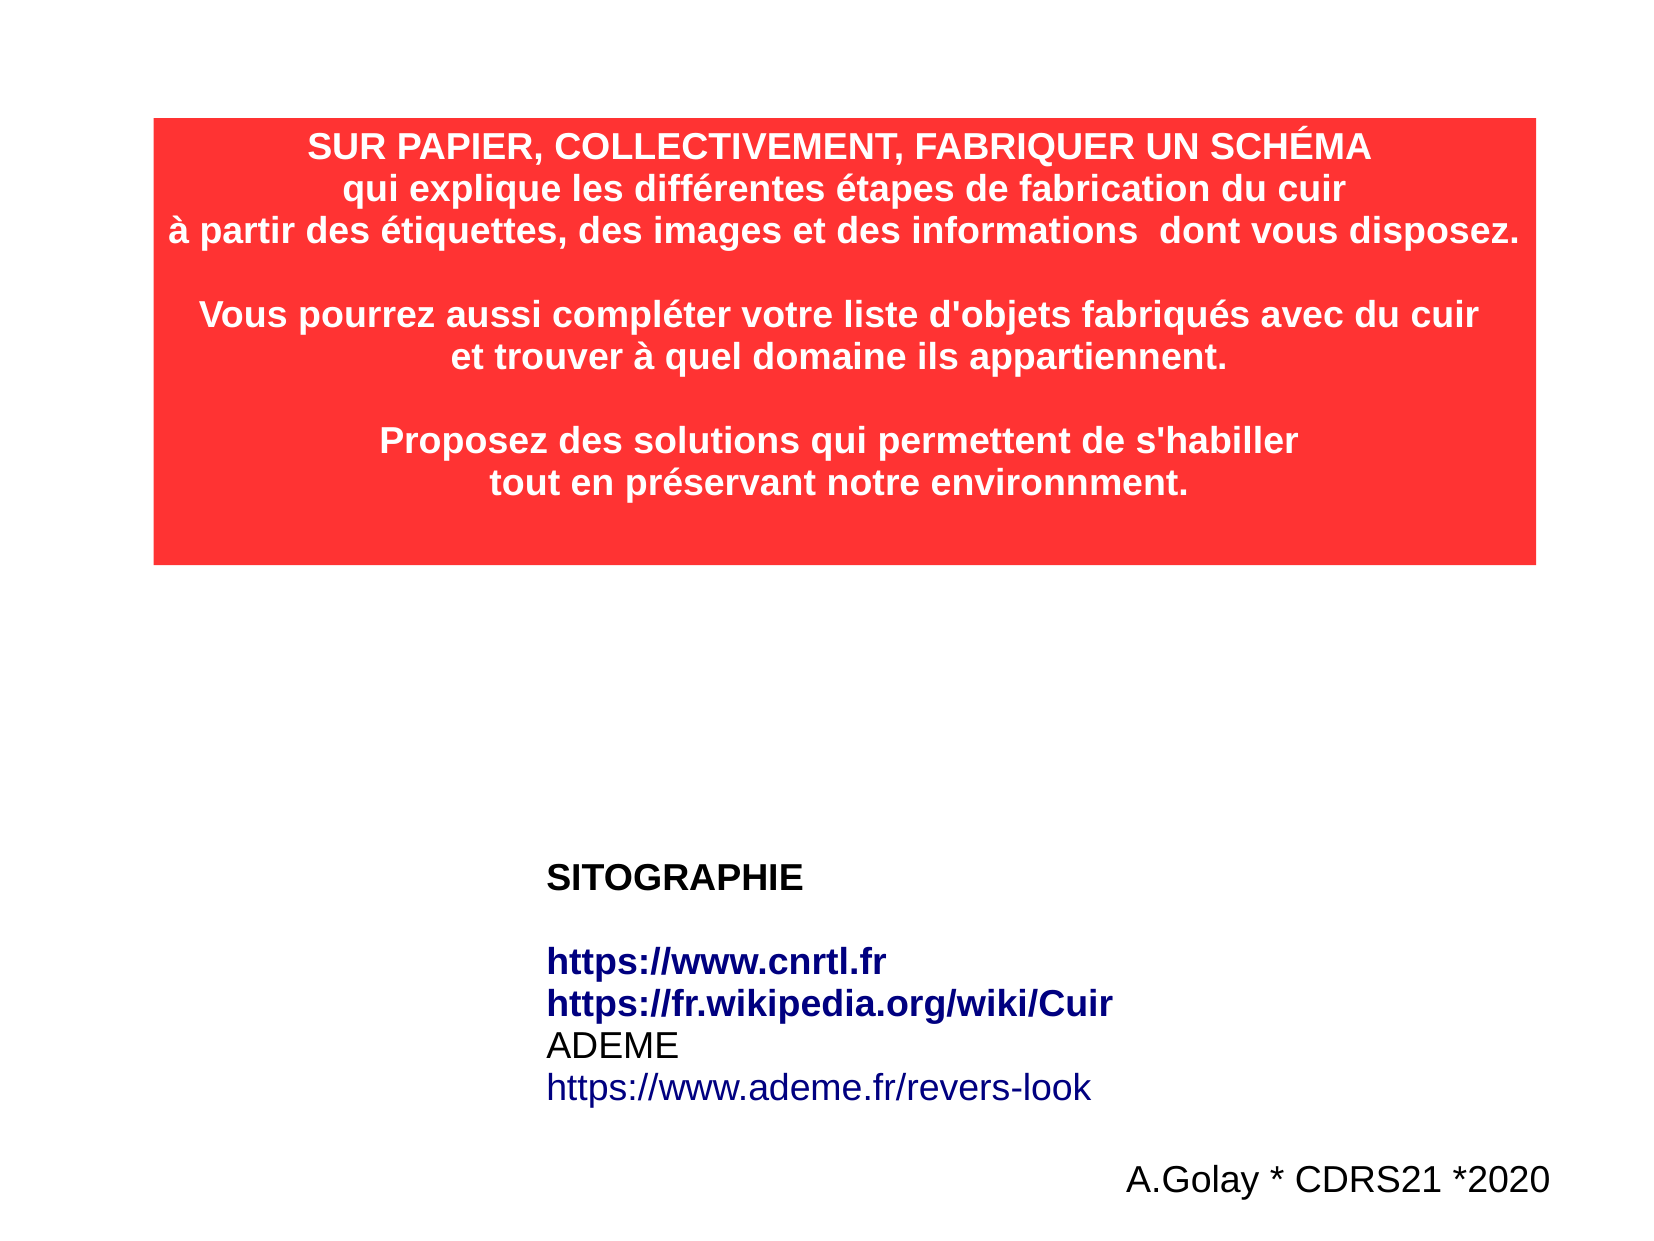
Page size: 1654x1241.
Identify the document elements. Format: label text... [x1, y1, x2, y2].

text_box SUR PAPIER, COLLECTIVEMENT, FABRIQUER UN SCHÉMA qui explique les différentes étapes de fabrication du cuir à partir des étiquettes, des images et des informations dont vous disposez. Vous pourrez aussi compléter votre liste d'objets fabriqués avec du cuir et trouver à quel domaine ils appartiennent. Proposez des solutions qui permettent de s'habiller tout en préservant notre environnment. [153, 118, 1536, 566]
text_box SITOGRAPHIE https://www.cnrtl.fr https://fr.wikipedia.org/wiki/Cuir ADEME https://www.ademe.fr/revers-look [531, 849, 1142, 1164]
text_box A.Golay * CDRS21 *2020 [1111, 1151, 1565, 1209]
